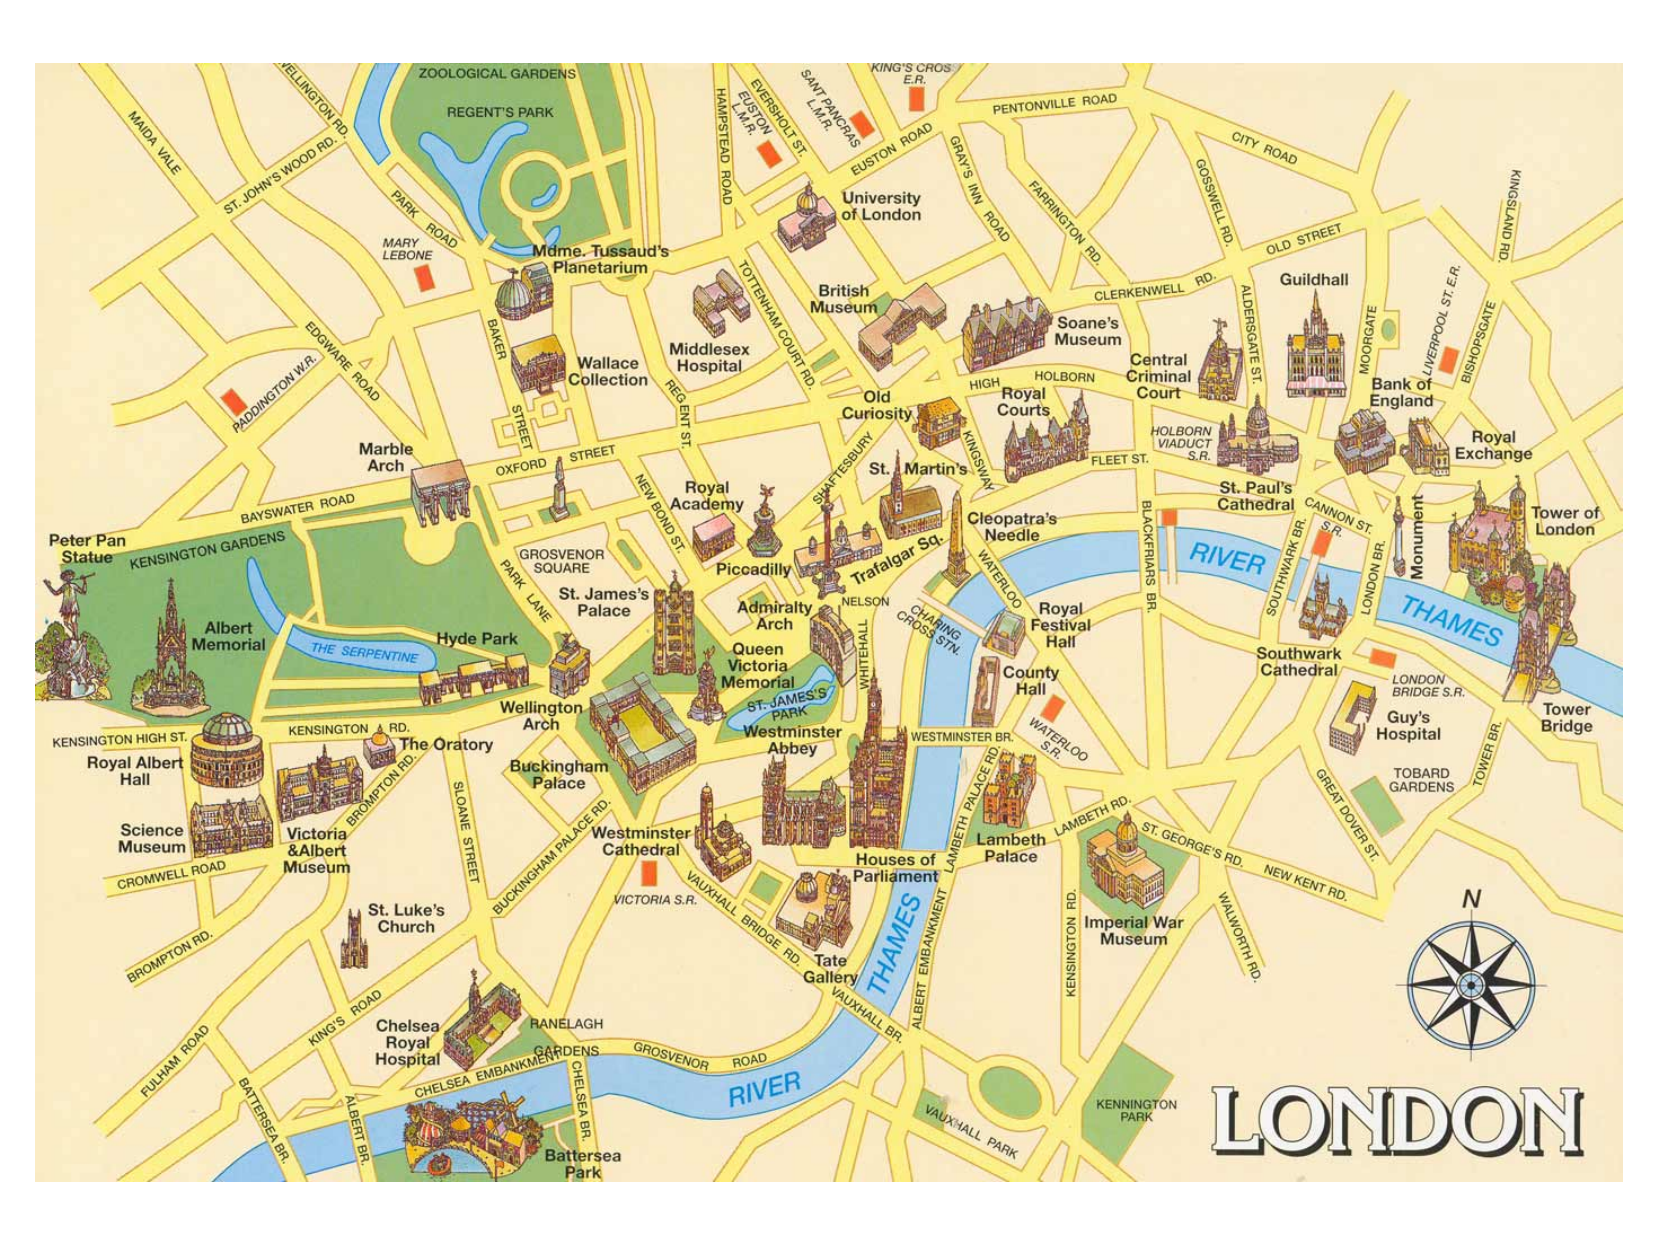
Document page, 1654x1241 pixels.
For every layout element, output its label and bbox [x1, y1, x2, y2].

picture [35, 63, 1623, 1182]
